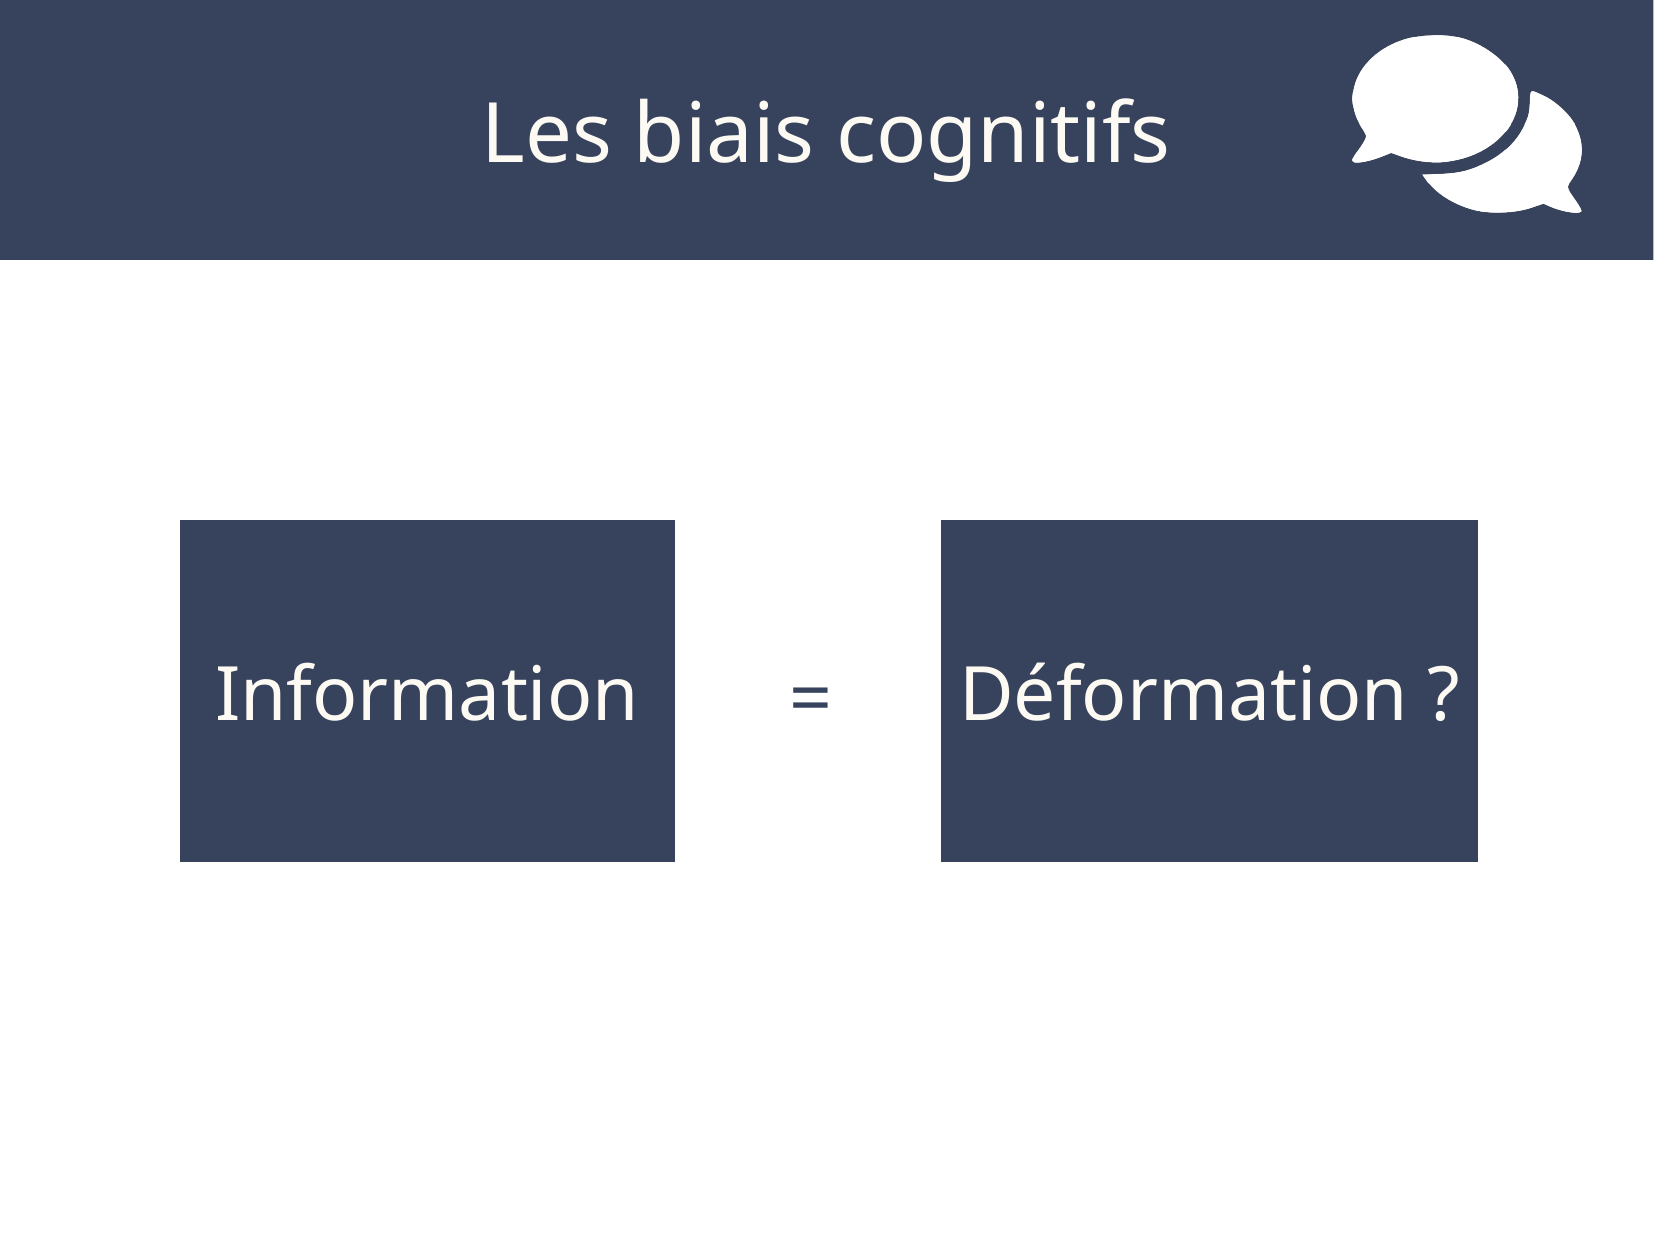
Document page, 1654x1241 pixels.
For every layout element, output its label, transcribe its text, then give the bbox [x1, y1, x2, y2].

text_box Déformation ? [940, 519, 1479, 863]
picture [1352, 35, 1582, 213]
text_box = [728, 612, 894, 778]
text_box Information [179, 519, 676, 863]
title Les biais cognitifs [0, 0, 1654, 260]
